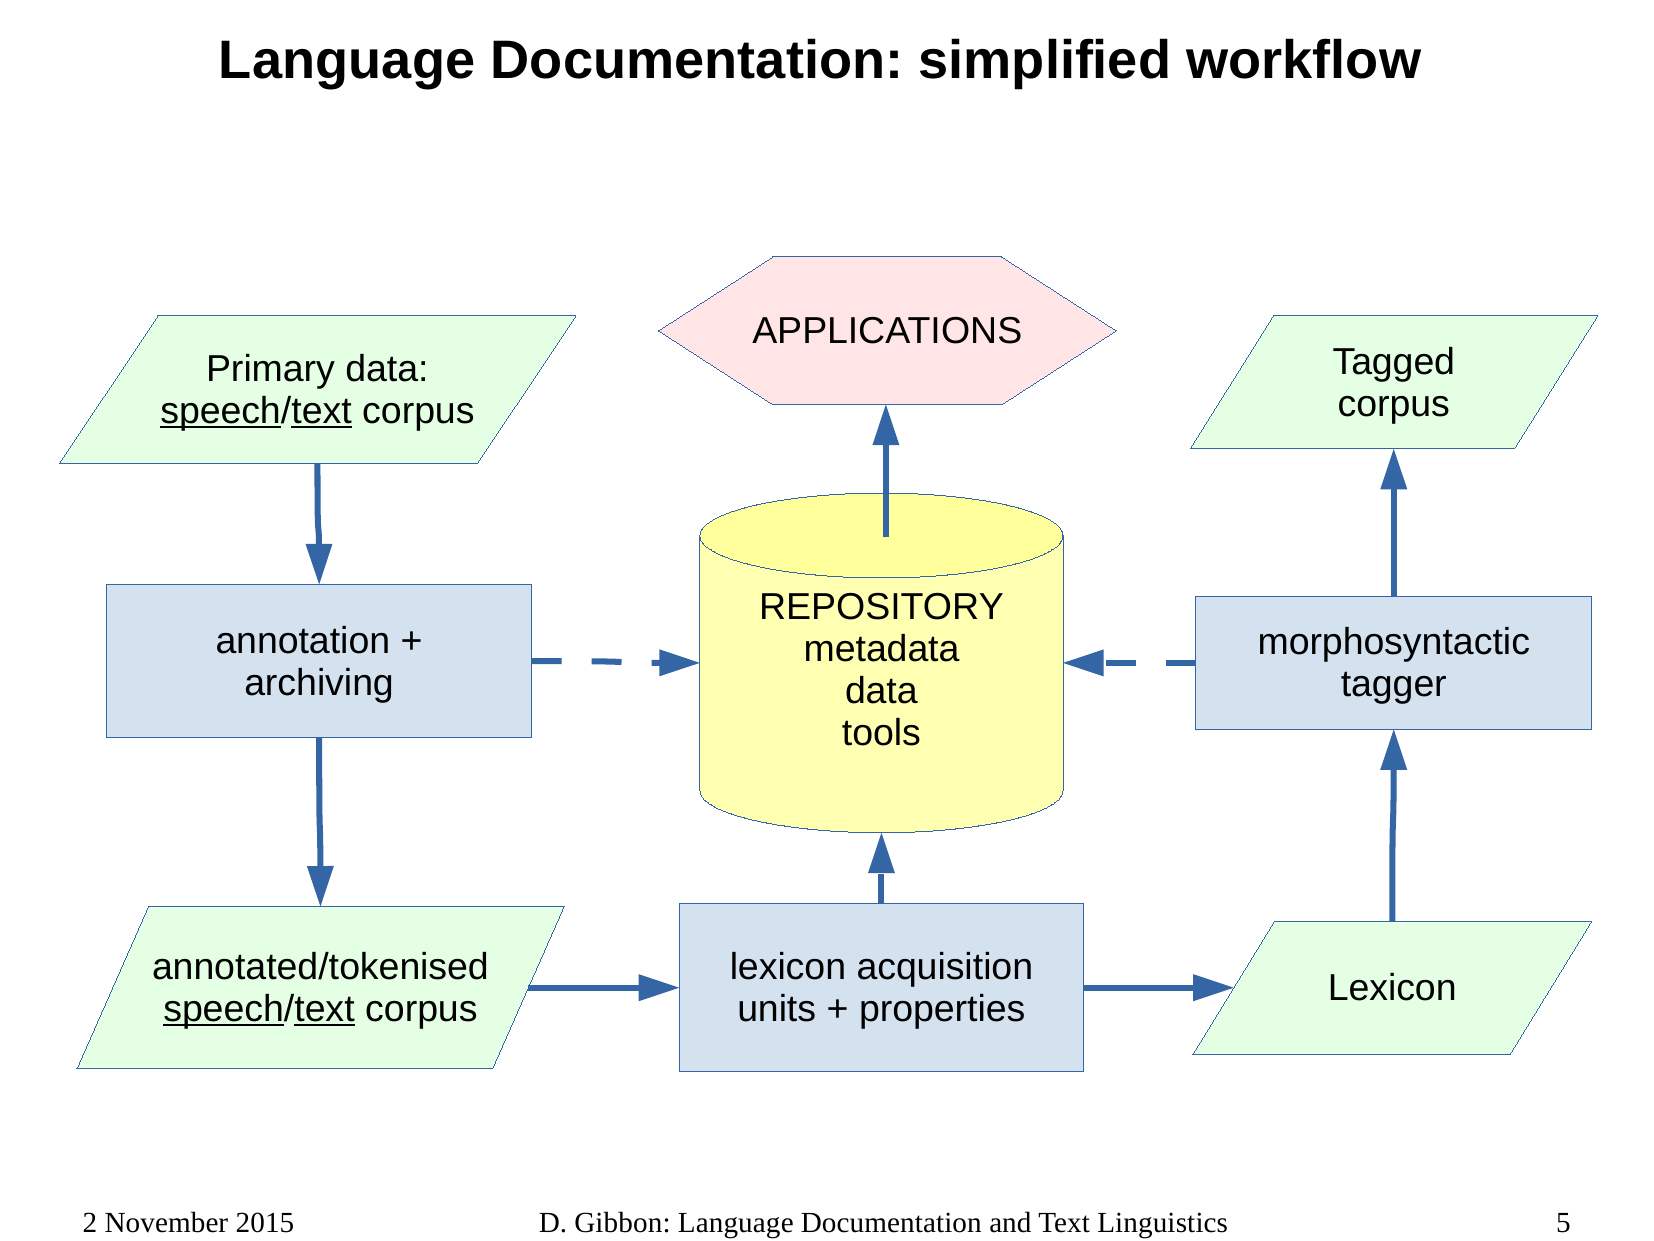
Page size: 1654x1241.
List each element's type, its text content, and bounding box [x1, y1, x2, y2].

text_box annotation + archiving [106, 584, 532, 738]
text_box APPLICATIONS [658, 256, 1117, 405]
text_box Primary data: speech/text corpus [59, 315, 576, 464]
text_box Lexicon [1192, 921, 1592, 1055]
text_box REPOSITORY metadata data tools [699, 536, 1064, 833]
text_box annotated/tokenised speech/text corpus [76, 906, 565, 1069]
text_box Tagged corpus [1190, 315, 1598, 449]
text_box morphosyntactic tagger [1195, 596, 1592, 730]
title Language Documentation: simplified workflow [11, 13, 1630, 107]
text_box lexicon acquisition units + properties [679, 903, 1084, 1072]
